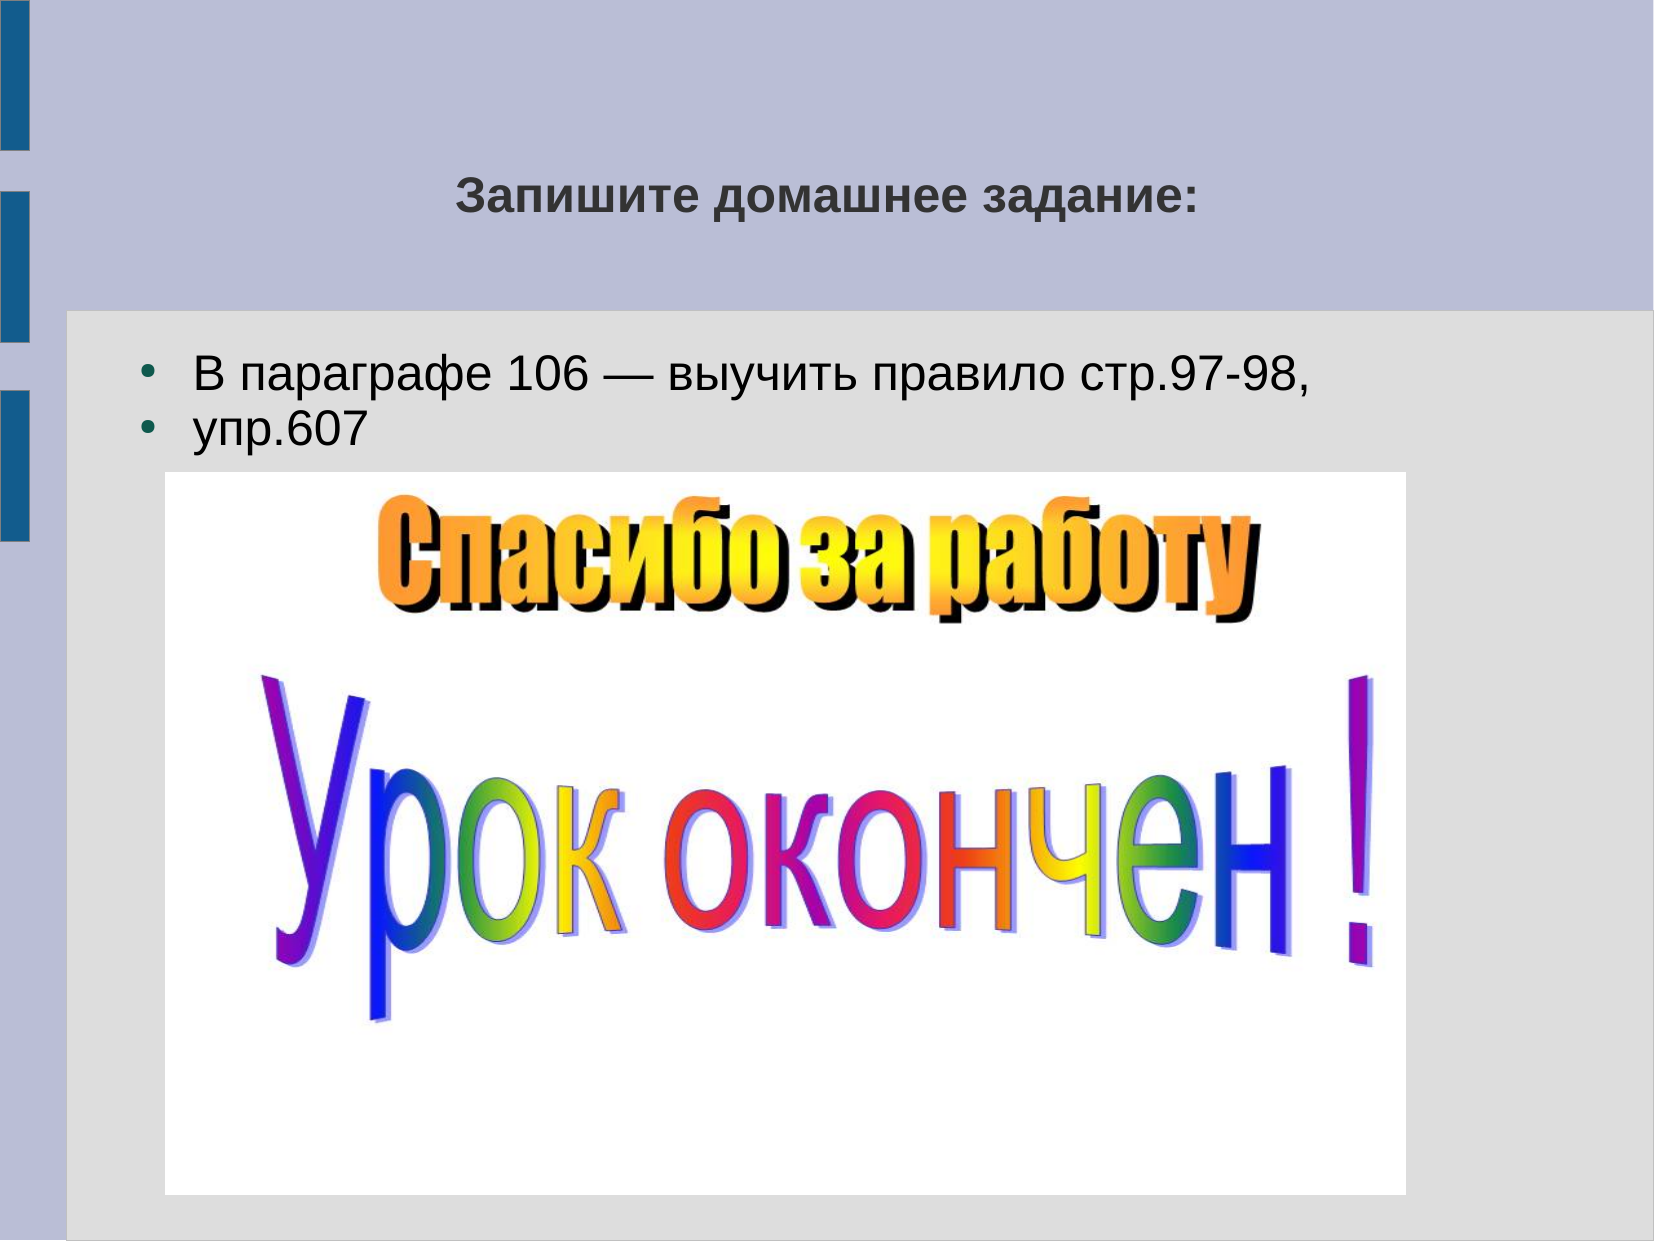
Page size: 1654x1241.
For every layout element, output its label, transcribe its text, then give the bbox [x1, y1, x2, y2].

picture [165, 472, 1406, 1195]
title Запишите домашнее задание: [121, 91, 1534, 299]
list В параграфе 106 — выучить правило стр.97-98, упр.607 [121, 344, 1534, 1127]
